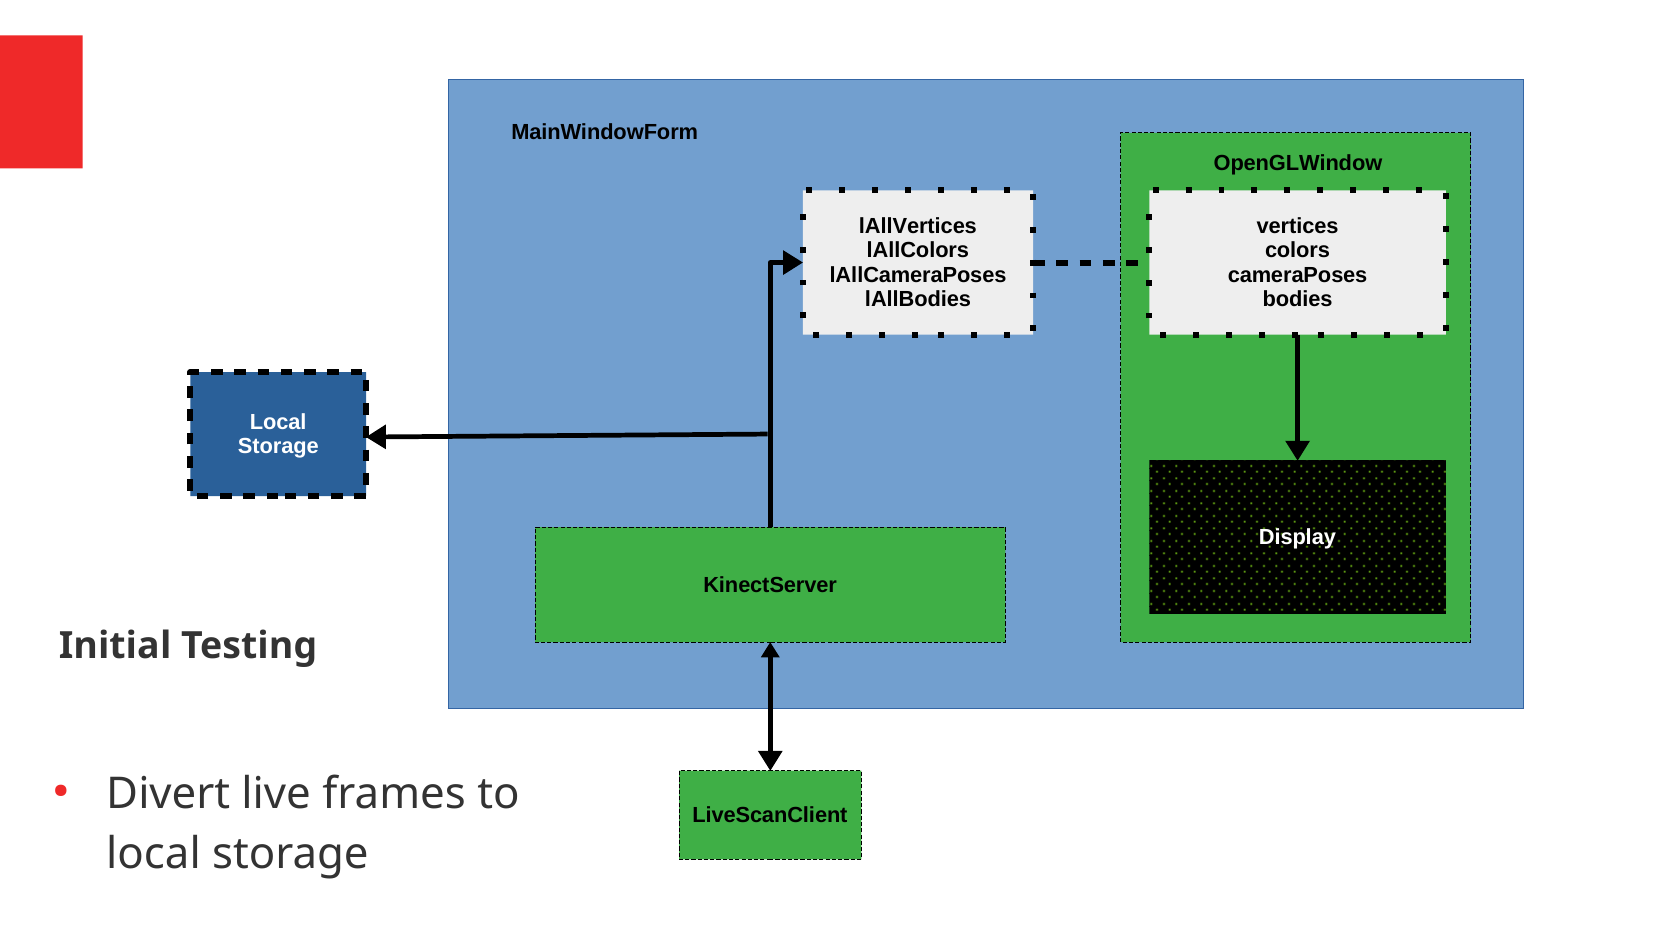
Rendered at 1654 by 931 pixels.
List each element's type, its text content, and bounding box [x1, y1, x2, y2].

text_box vertices colors cameraPoses bodies [1149, 190, 1446, 335]
text_box LiveScanClient [679, 770, 862, 860]
text_box MainWindowForm [472, 119, 737, 169]
title Initial Testing [59, 566, 497, 723]
text_box [448, 437, 769, 709]
text_box Local Storage [190, 372, 367, 497]
list Divert live frames to local storage [35, 761, 626, 931]
text_box OpenGLWindow [1197, 150, 1399, 176]
text_box lAllVertices lAllColors lAllCameraPoses lAllBodies [802, 190, 1034, 335]
text_box Display [1149, 460, 1446, 614]
text_box KinectServer [535, 527, 1006, 643]
text_box [448, 79, 1524, 709]
